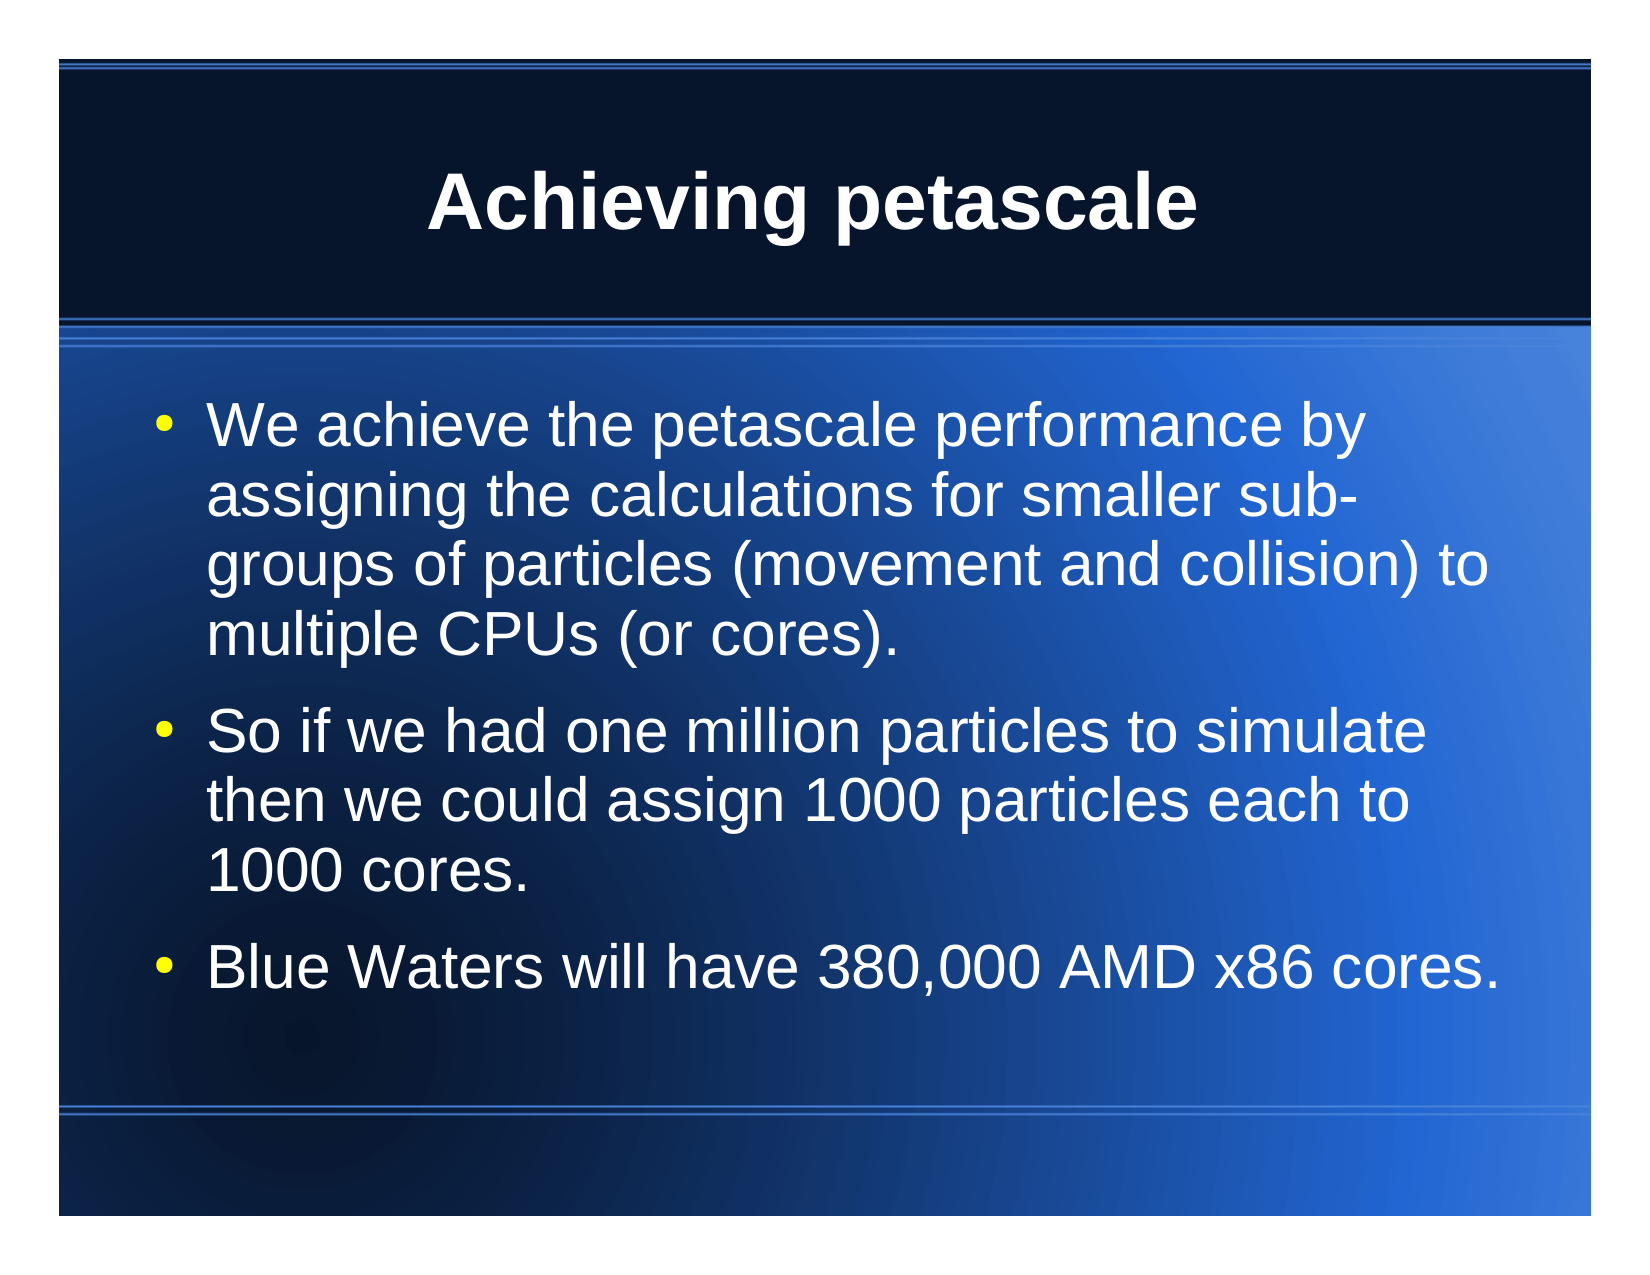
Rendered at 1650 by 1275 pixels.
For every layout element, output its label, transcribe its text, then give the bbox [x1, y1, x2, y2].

picture [59, 59, 1591, 1216]
title Achieving petascale [135, 105, 1515, 299]
list We achieve the petascale performance by assigning the calculations for smaller sub-groups of particles (movement and collision) to multiple CPUs (or cores). So if we had one million particles to simulate then we could assign 1000 particles each to 1000 cores. Blue Waters will have 380,000 AMD x86 cores. [135, 390, 1515, 1154]
